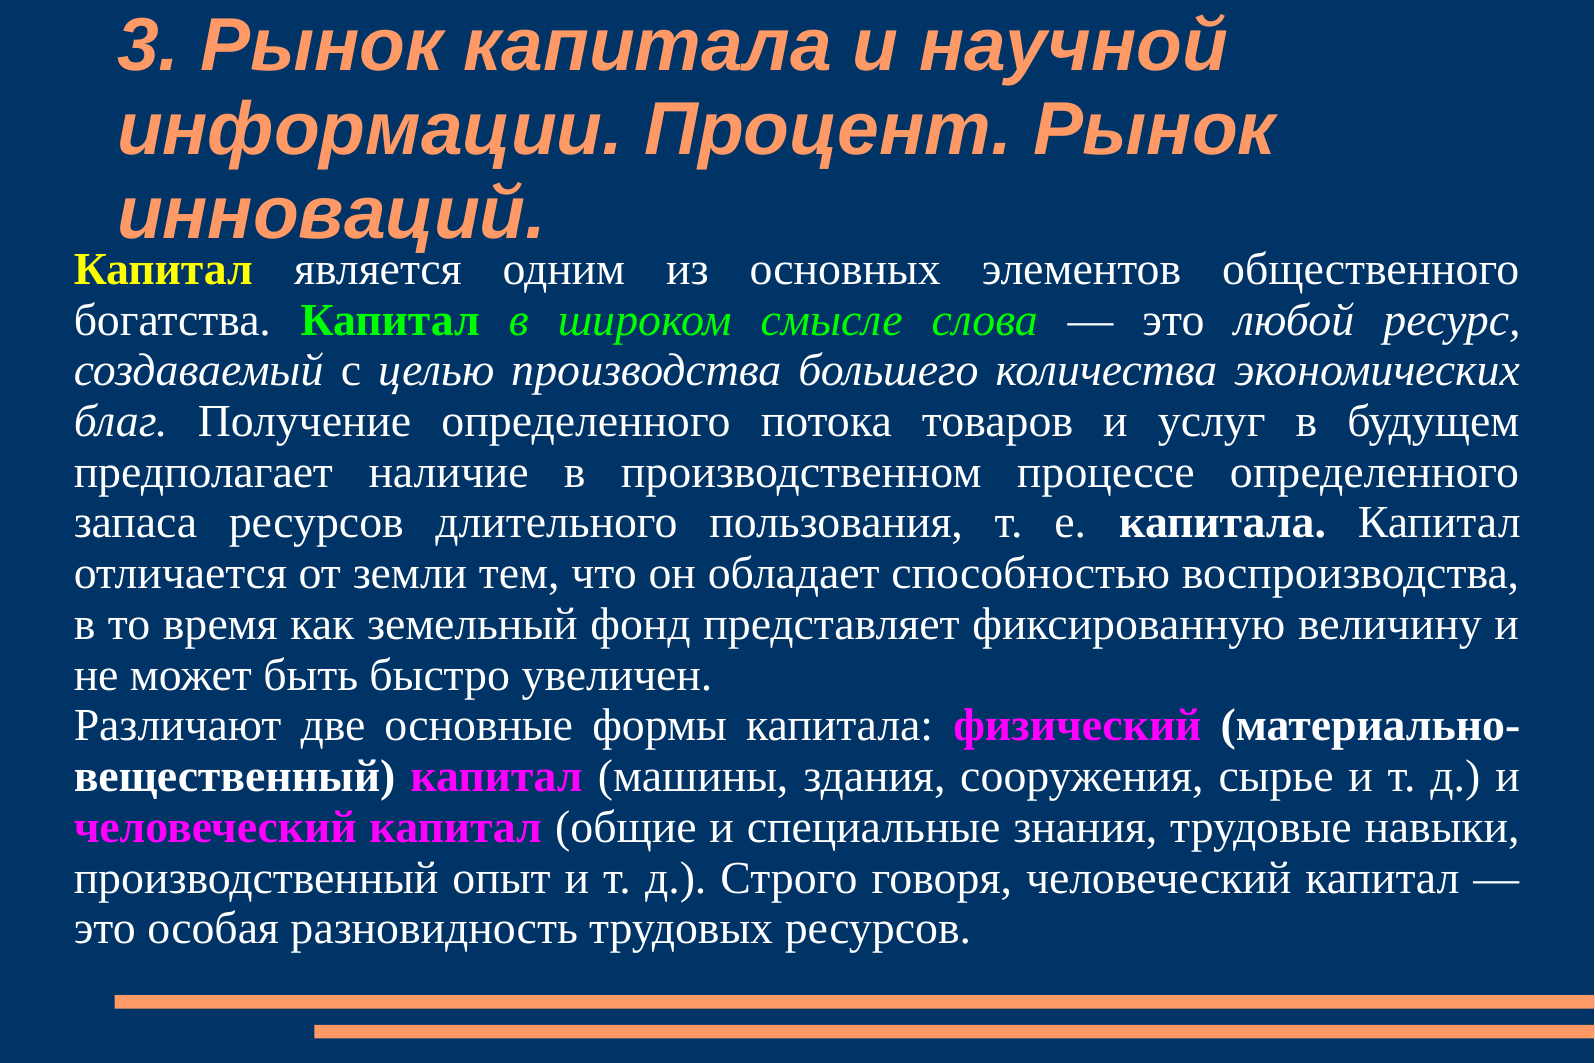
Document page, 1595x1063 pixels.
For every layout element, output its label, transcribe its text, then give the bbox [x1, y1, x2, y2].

title 3. Рынок капитала и научной информации. Процент. Рынок инноваций. [117, 2, 1479, 236]
text_box Капитал является одним из основных элементов общественного богатства. Капитал в широком смысле слова — это любой ресурс, создаваемый с целью производства большего количества экономических благ. Получение определенного потока товаров и услуг в будущем предполагает наличие в производственном процессе определенного запаса ресурсов длительного пользования, т. е. капитала. Капитал отличается от земли тем, что он обладает способностью воспроизводства, в то время как земельный фонд представляет фиксированную величину и не может быть быстро увеличен. Различают две основные формы капитала: физический (материально-вещественный) капитал (машины, здания, сооружения, сырье и т. д.) и человеческий капитал (общие и специальные знания, трудовые навыки, производственный опыт и т. д.). Строго говоря, человеческий капитал — это особая разновидность трудовых ресурсов. [59, 236, 1536, 1063]
